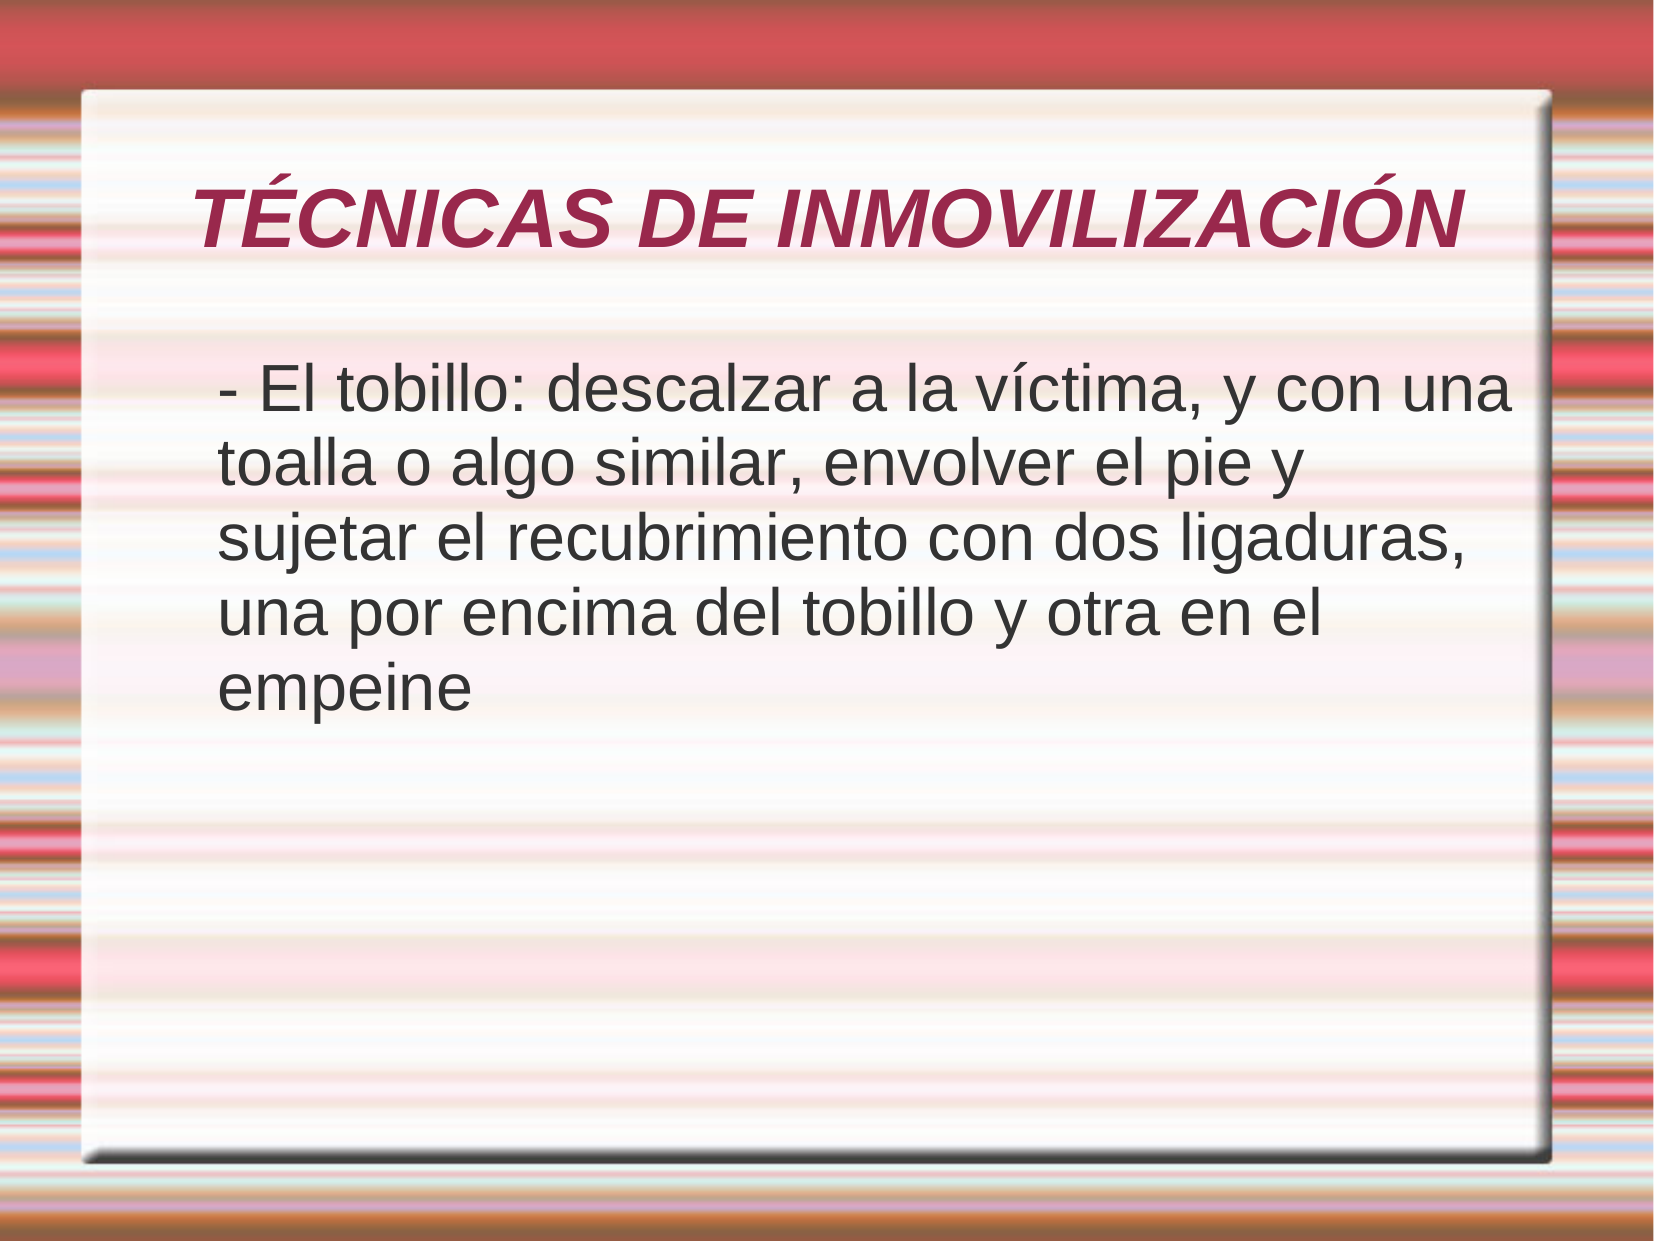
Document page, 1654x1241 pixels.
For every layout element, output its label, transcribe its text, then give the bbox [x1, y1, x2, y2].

title TÉCNICAS DE INMOVILIZACIÓN [121, 114, 1534, 322]
list - El tobillo: descalzar a la víctima, y con una toalla o algo similar, envolver el pie y sujetar el recubrimiento con dos ligaduras, una por encima del tobillo y otra en el empeine [134, 350, 1516, 1132]
picture [0, 0, 1654, 1241]
